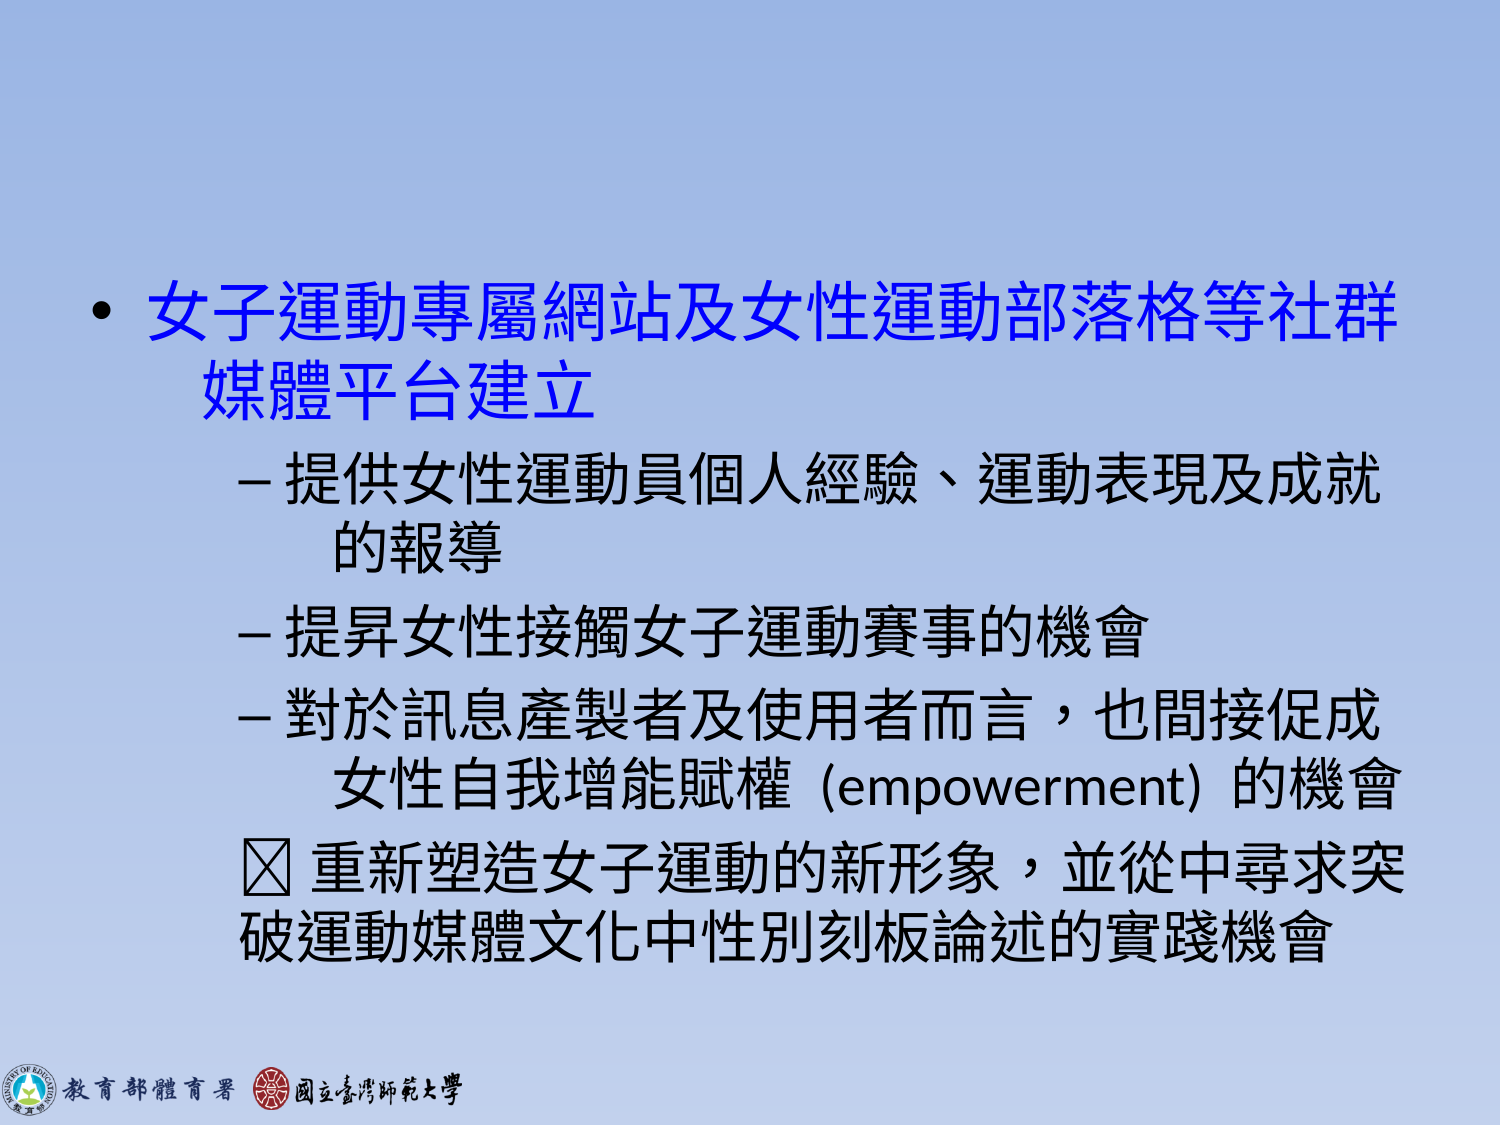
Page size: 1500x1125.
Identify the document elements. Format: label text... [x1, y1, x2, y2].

list 女子運動專屬網站及女性運動部落格等社群媒體平台建立 提供女性運動員個人經驗、運動表現及成就的報導 提昇女性接觸女子運動賽事的機會 對於訊息產製者及使用者而言，也間接促成女性自我增能賦權 (empowerment) 的機會 重新塑造女子運動的新形象，並從中尋求突破運動媒體文化中性別刻板論述的實踐機會 [75, 262, 1426, 1005]
